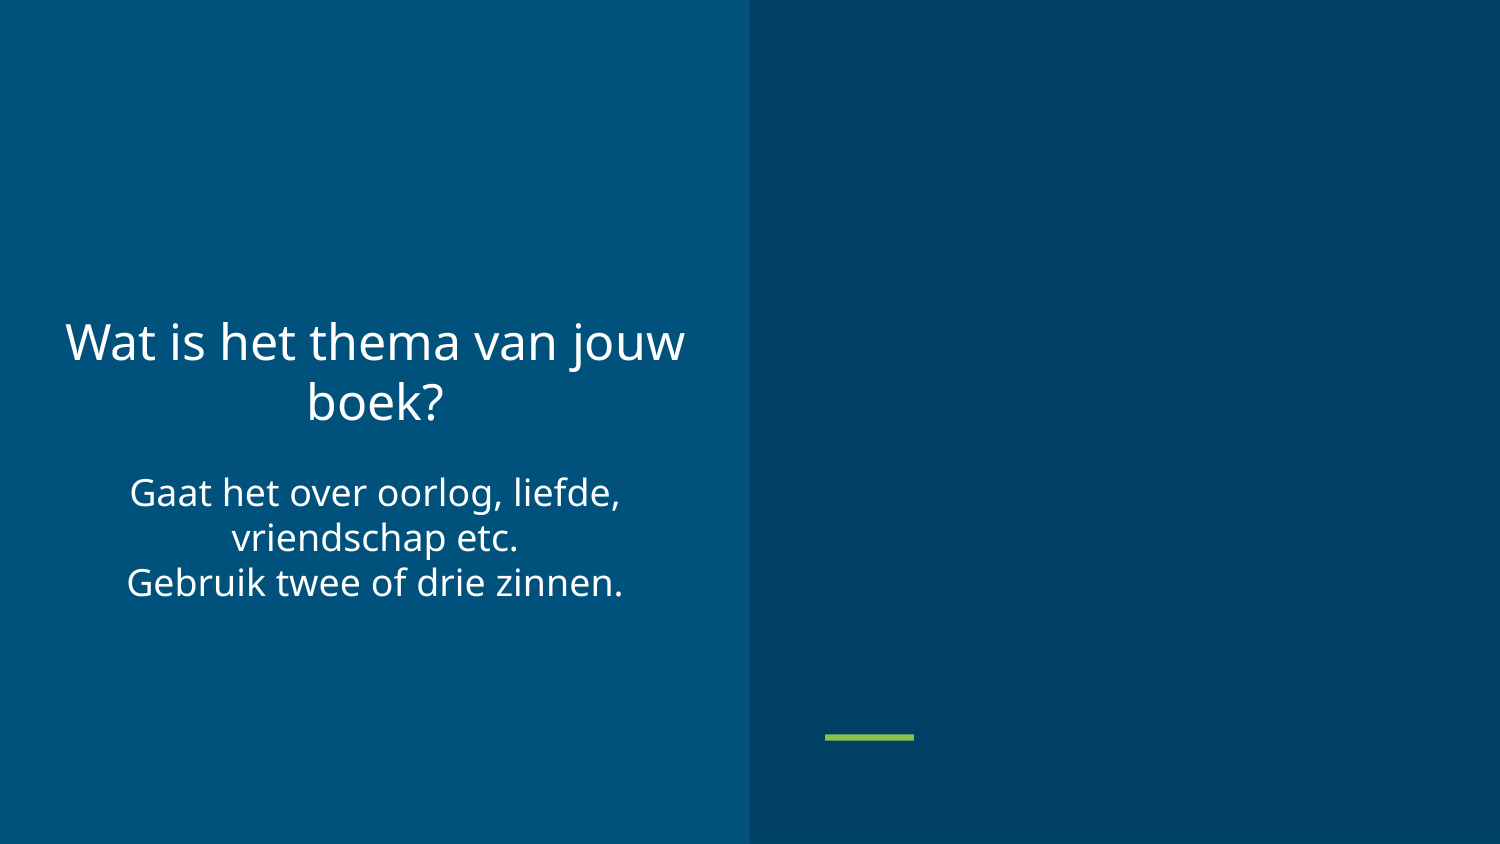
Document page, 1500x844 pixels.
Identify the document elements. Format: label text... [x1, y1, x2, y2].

subtitle Gaat het over oorlog, liefde, vriendschap etc. Gebruik twee of drie zinnen. [43, 454, 708, 675]
title Wat is het thema van jouw boek? [43, 198, 708, 446]
